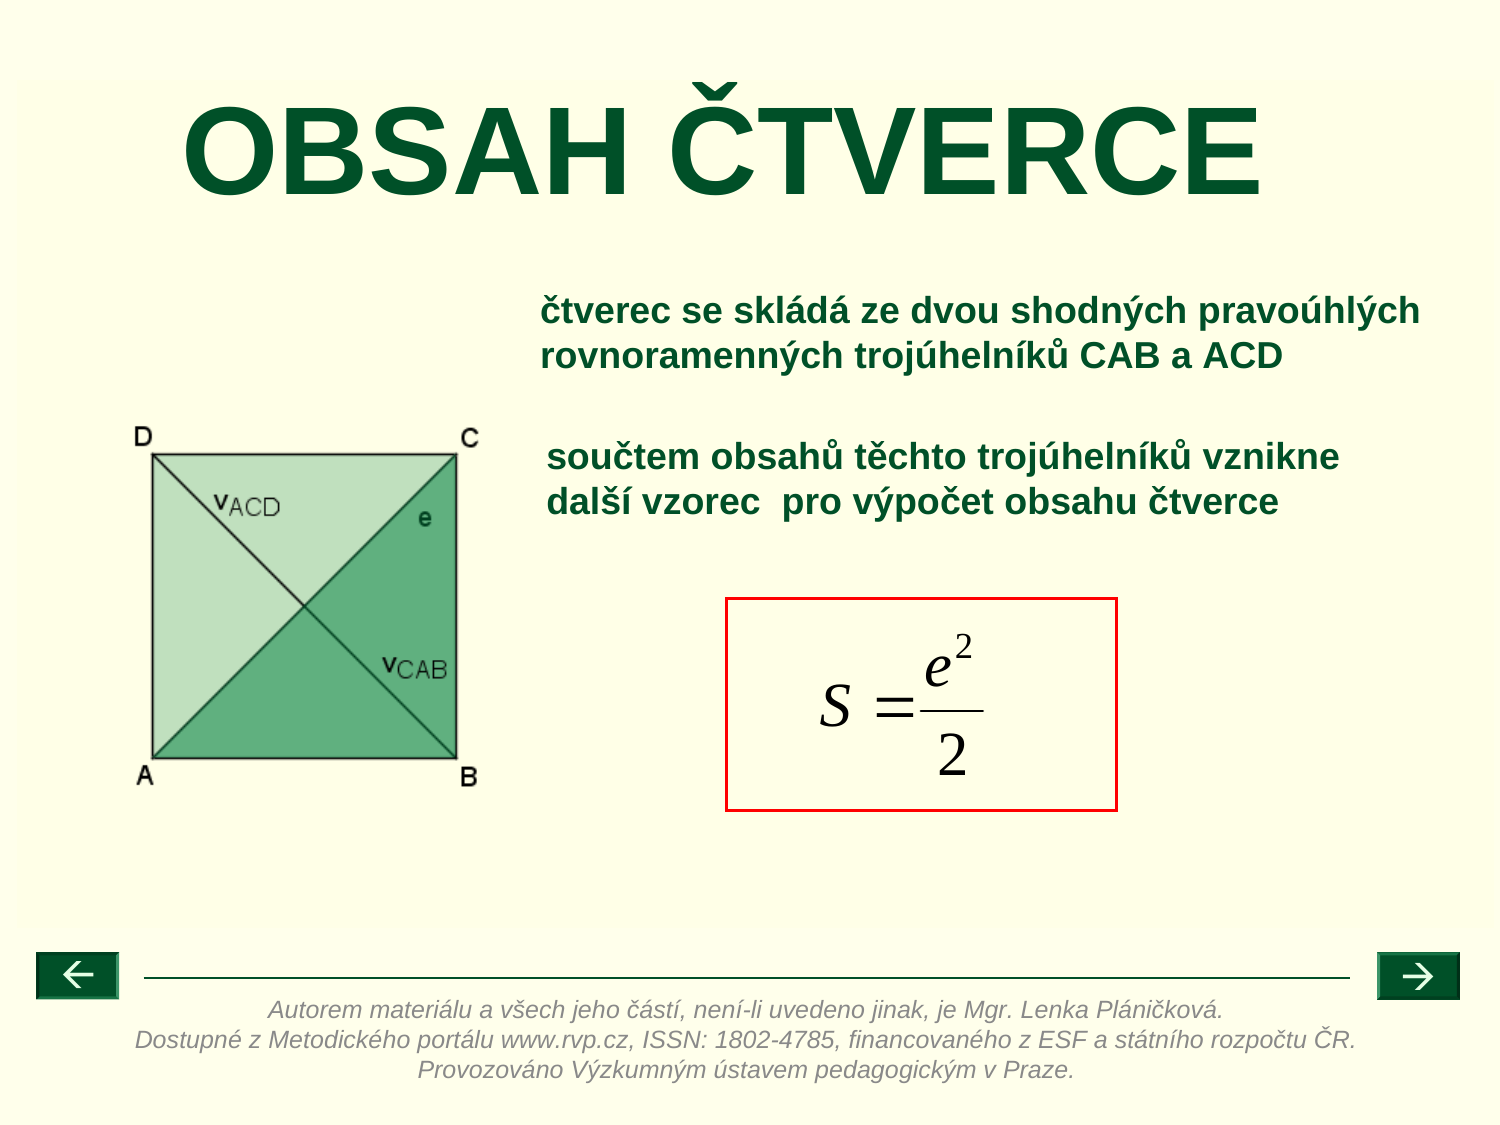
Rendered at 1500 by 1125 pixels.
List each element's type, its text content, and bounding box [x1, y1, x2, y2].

text_box  [40, 956, 116, 996]
text_box čtverec se skládá ze dvou shodných pravoúhlých rovnoramenných trojúhelníků CAB a ACD [525, 278, 1441, 385]
text_box  [1381, 956, 1456, 996]
title OBSAH ČTVERCE [73, 57, 1373, 233]
text_box součtem obsahů těchto trojúhelníků vznikne další vzorec pro výpočet obsahu čtverce [531, 423, 1388, 530]
text_box Autorem materiálu a všech jeho částí, není-li uvedeno jinak, je Mgr. Lenka Pláničková. Dostupné z Metodického portálu www.rvp.cz, ISSN: 1802-4785, financovaného z ESF a státního rozpočtu ČR. Provozováno Výzkumným ústavem pedagogickým v Praze. [40, 997, 1454, 1080]
chart [809, 616, 998, 790]
picture [17, 80, 1494, 928]
